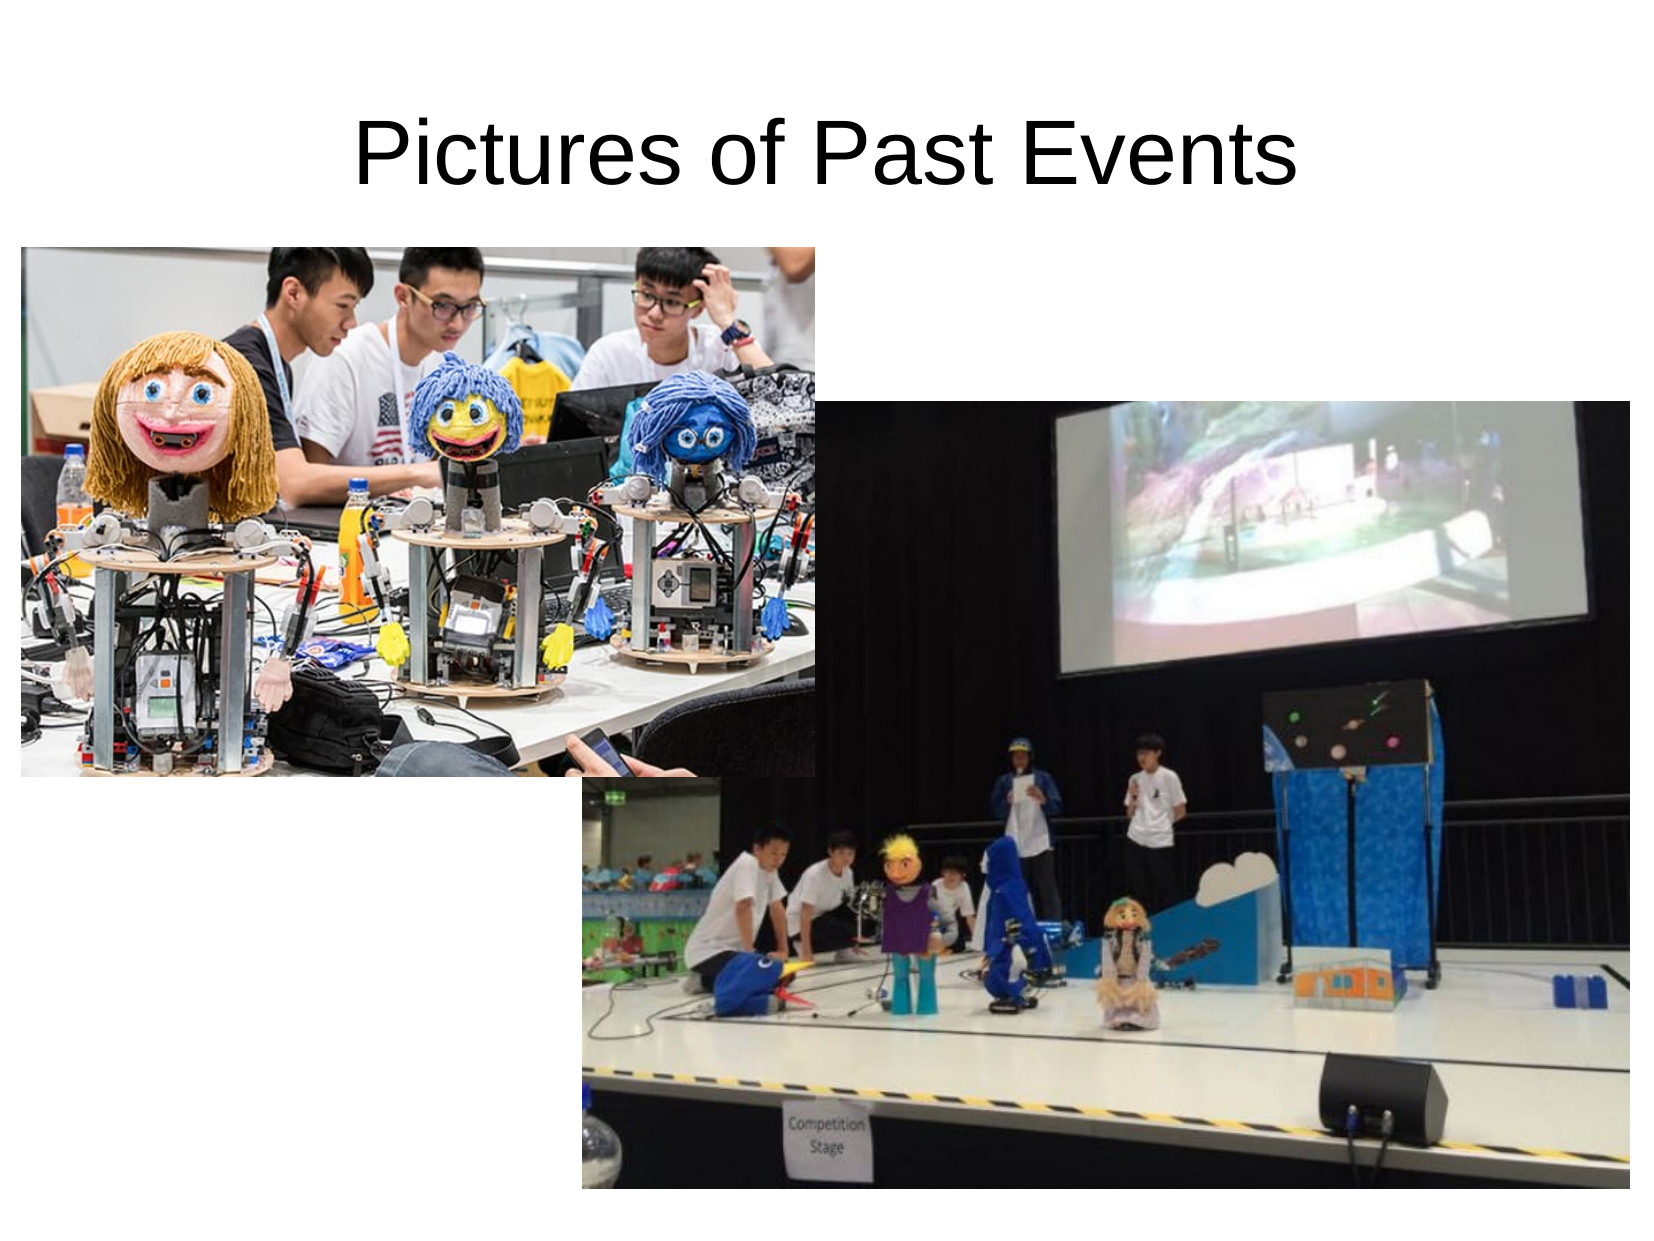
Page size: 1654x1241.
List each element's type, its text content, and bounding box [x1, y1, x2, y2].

picture [21, 247, 1630, 1189]
title Pictures of Past Events [82, 49, 1571, 257]
